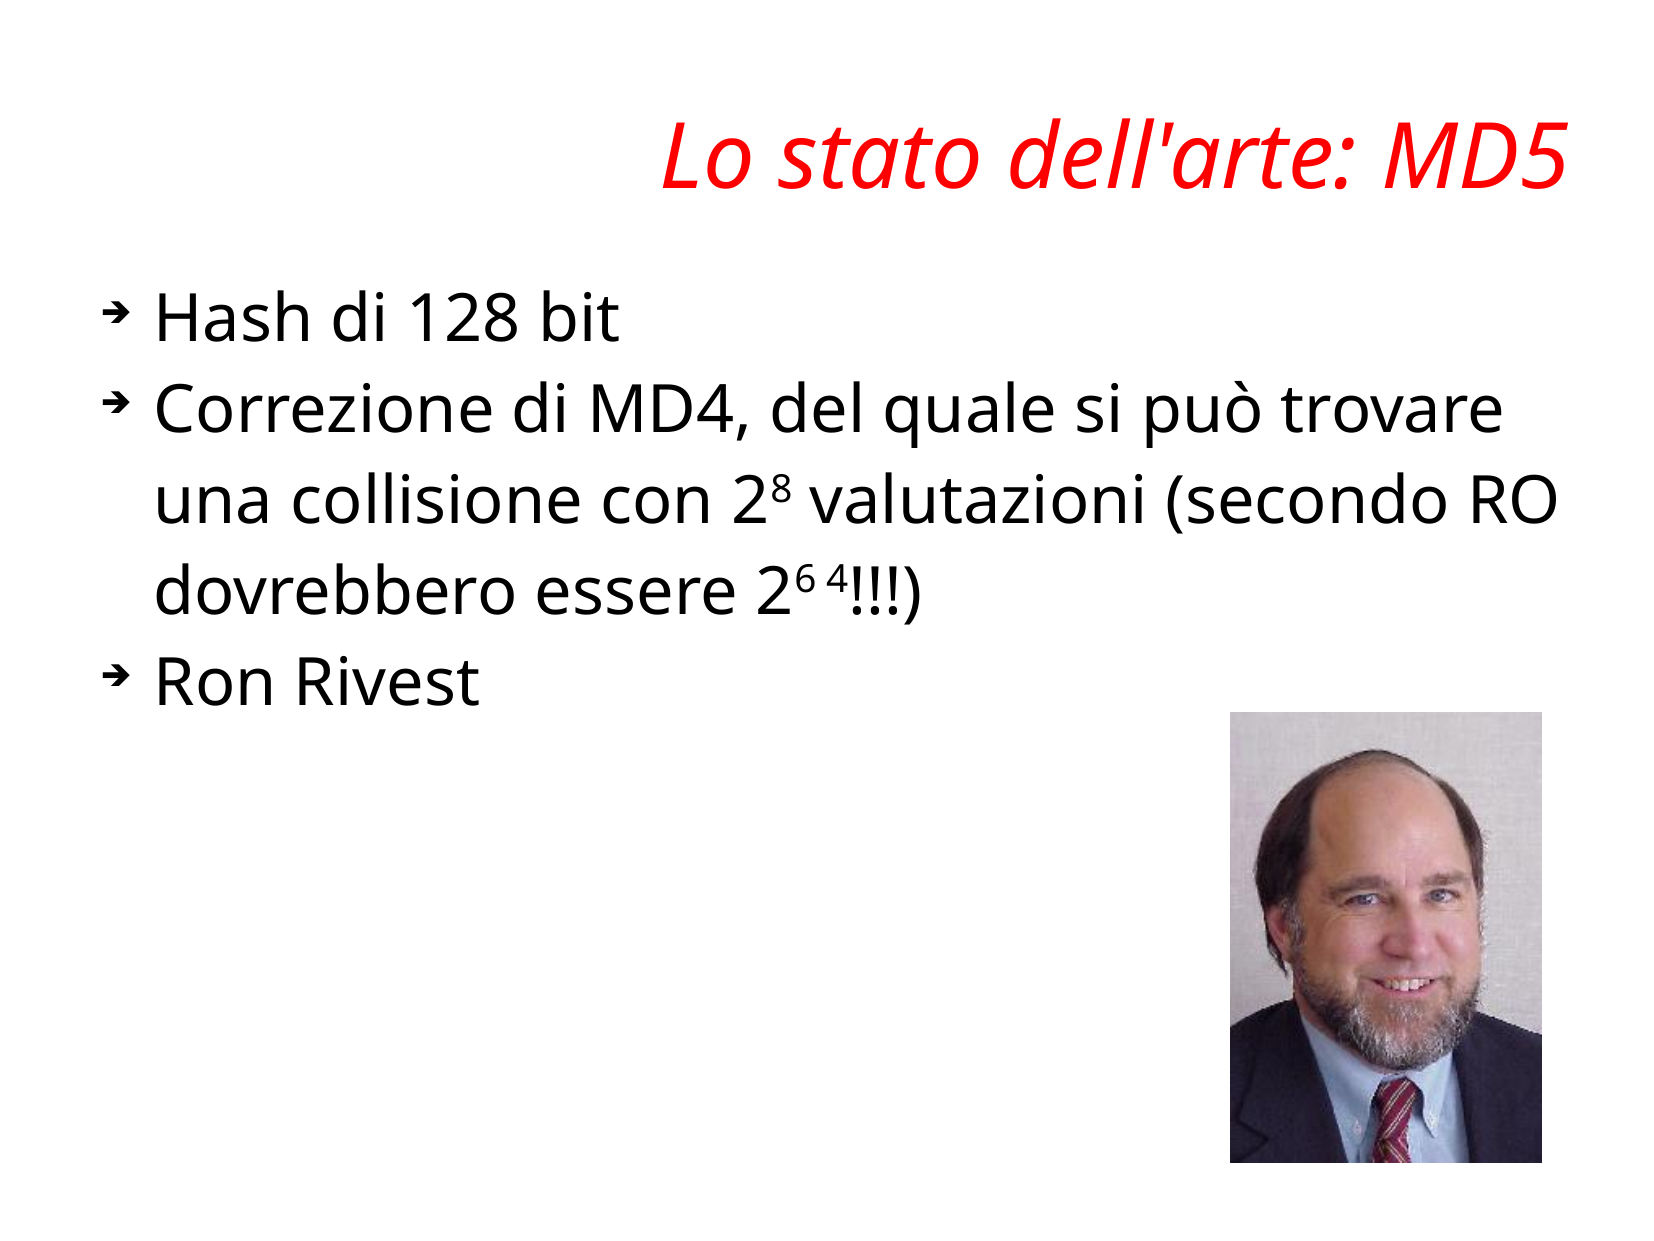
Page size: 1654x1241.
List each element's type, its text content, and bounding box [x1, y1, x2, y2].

picture [1230, 747, 1542, 1163]
text_box Hash di 128 bit Correzione di MD4, del quale si può trovare una collisione con 28 valutazioni (secondo RO dovrebbero essere 26 4!!!) Ron Rivest [82, 248, 1571, 747]
title Lo stato dell'arte: MD5 [82, 49, 1571, 248]
